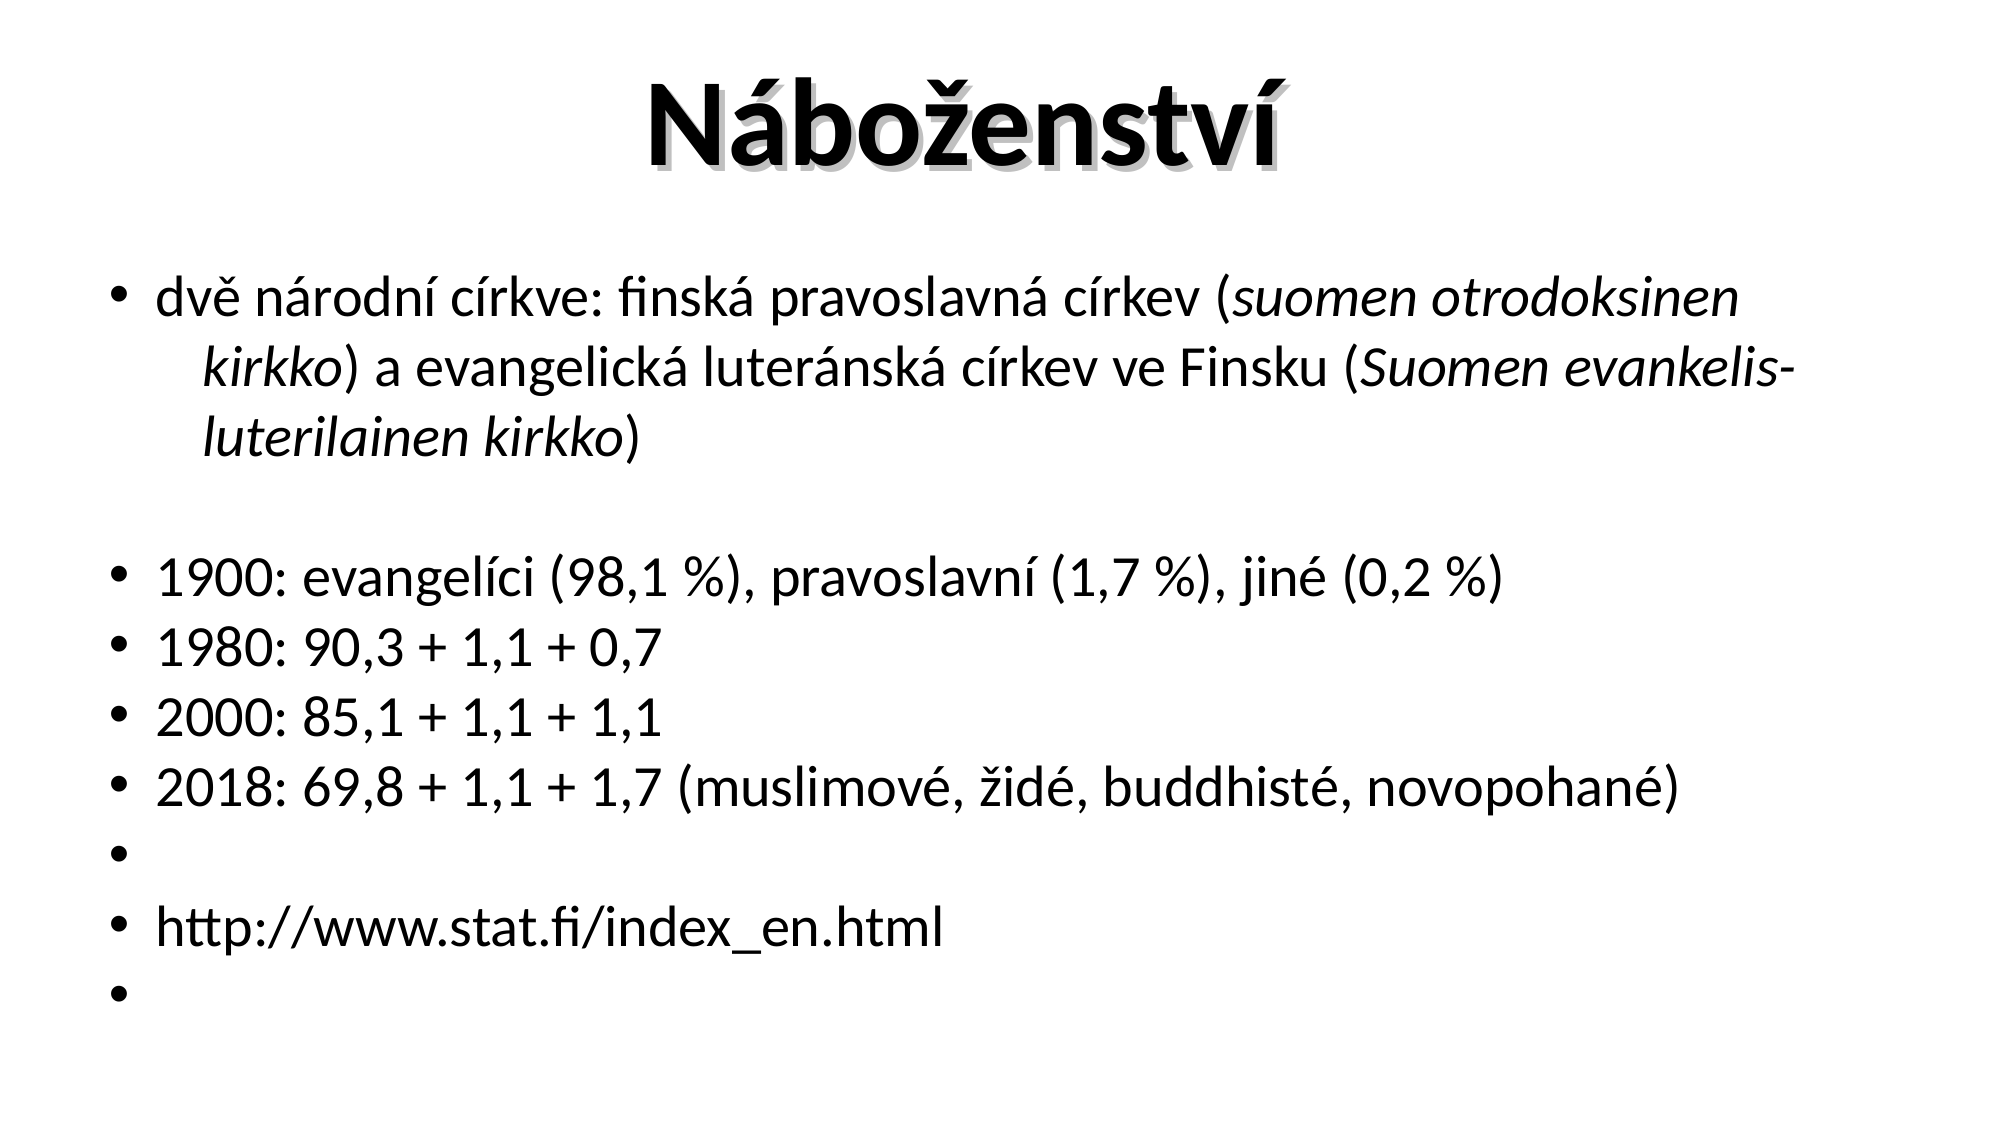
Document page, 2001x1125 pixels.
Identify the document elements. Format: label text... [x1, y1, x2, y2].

text_box dvě národní církve: finská pravoslavná církev (suomen otrodoksinen kirkko) a evangelická luteránská církev ve Finsku (Suomen evankelis-luterilainen kirkko) 1900: evangelíci (98,1 %), pravoslavní (1,7 %), jiné (0,2 %) 1980: 90,3 + 1,1 + 0,7 2000: 85,1 + 1,1 + 1,1 2018: 69,8 + 1,1 + 1,7 (muslimové, židé, buddhisté, novopohané) http://www.stat.fi/index_en.html [94, 251, 1874, 1036]
text_box Náboženství [93, 68, 1832, 192]
